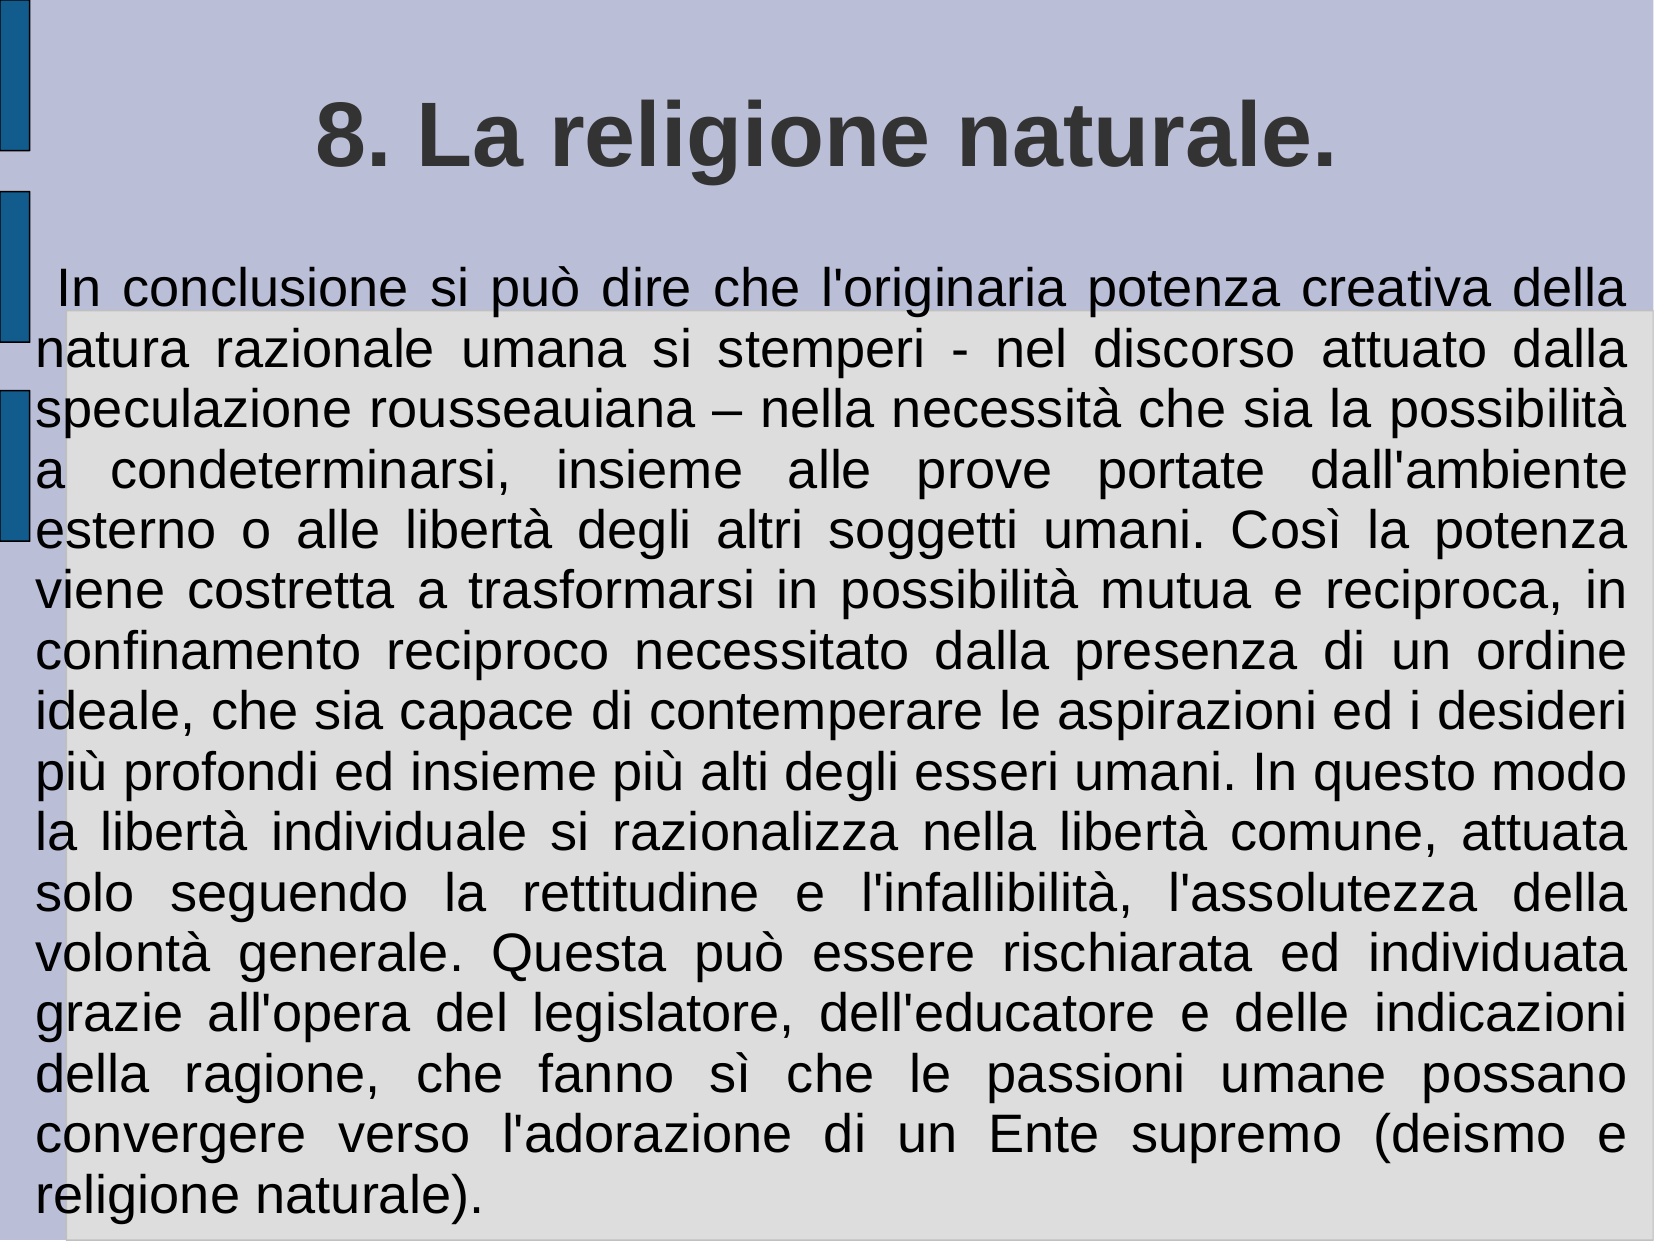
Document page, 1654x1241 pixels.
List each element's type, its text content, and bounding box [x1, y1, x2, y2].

list In conclusione si può dire che l'originaria potenza creativa della natura razionale umana si stemperi - nel discorso attuato dalla speculazione rousseauiana – nella necessità che sia la possibilità a condeterminarsi, insieme alle prove portate dall'ambiente esterno o alle libertà degli altri soggetti umani. Così la potenza viene costretta a trasformarsi in possibilità mutua e reciproca, in confinamento reciproco necessitato dalla presenza di un ordine ideale, che sia capace di contemperare le aspirazioni ed i desideri più profondi ed insieme più alti degli esseri umani. In questo modo la libertà individuale si razionalizza nella libertà comune, attuata solo seguendo la rettitudine e l'infallibilità, l'assolutezza della volontà generale. Questa può essere rischiarata ed individuata grazie all'opera del legislatore, dell'educatore e delle indicazioni della ragione, che fanno sì che le passioni umane possano convergere verso l'adorazione di un Ente supremo (deismo e religione naturale). [35, 253, 1630, 1226]
title 8. La religione naturale. [121, 39, 1534, 232]
